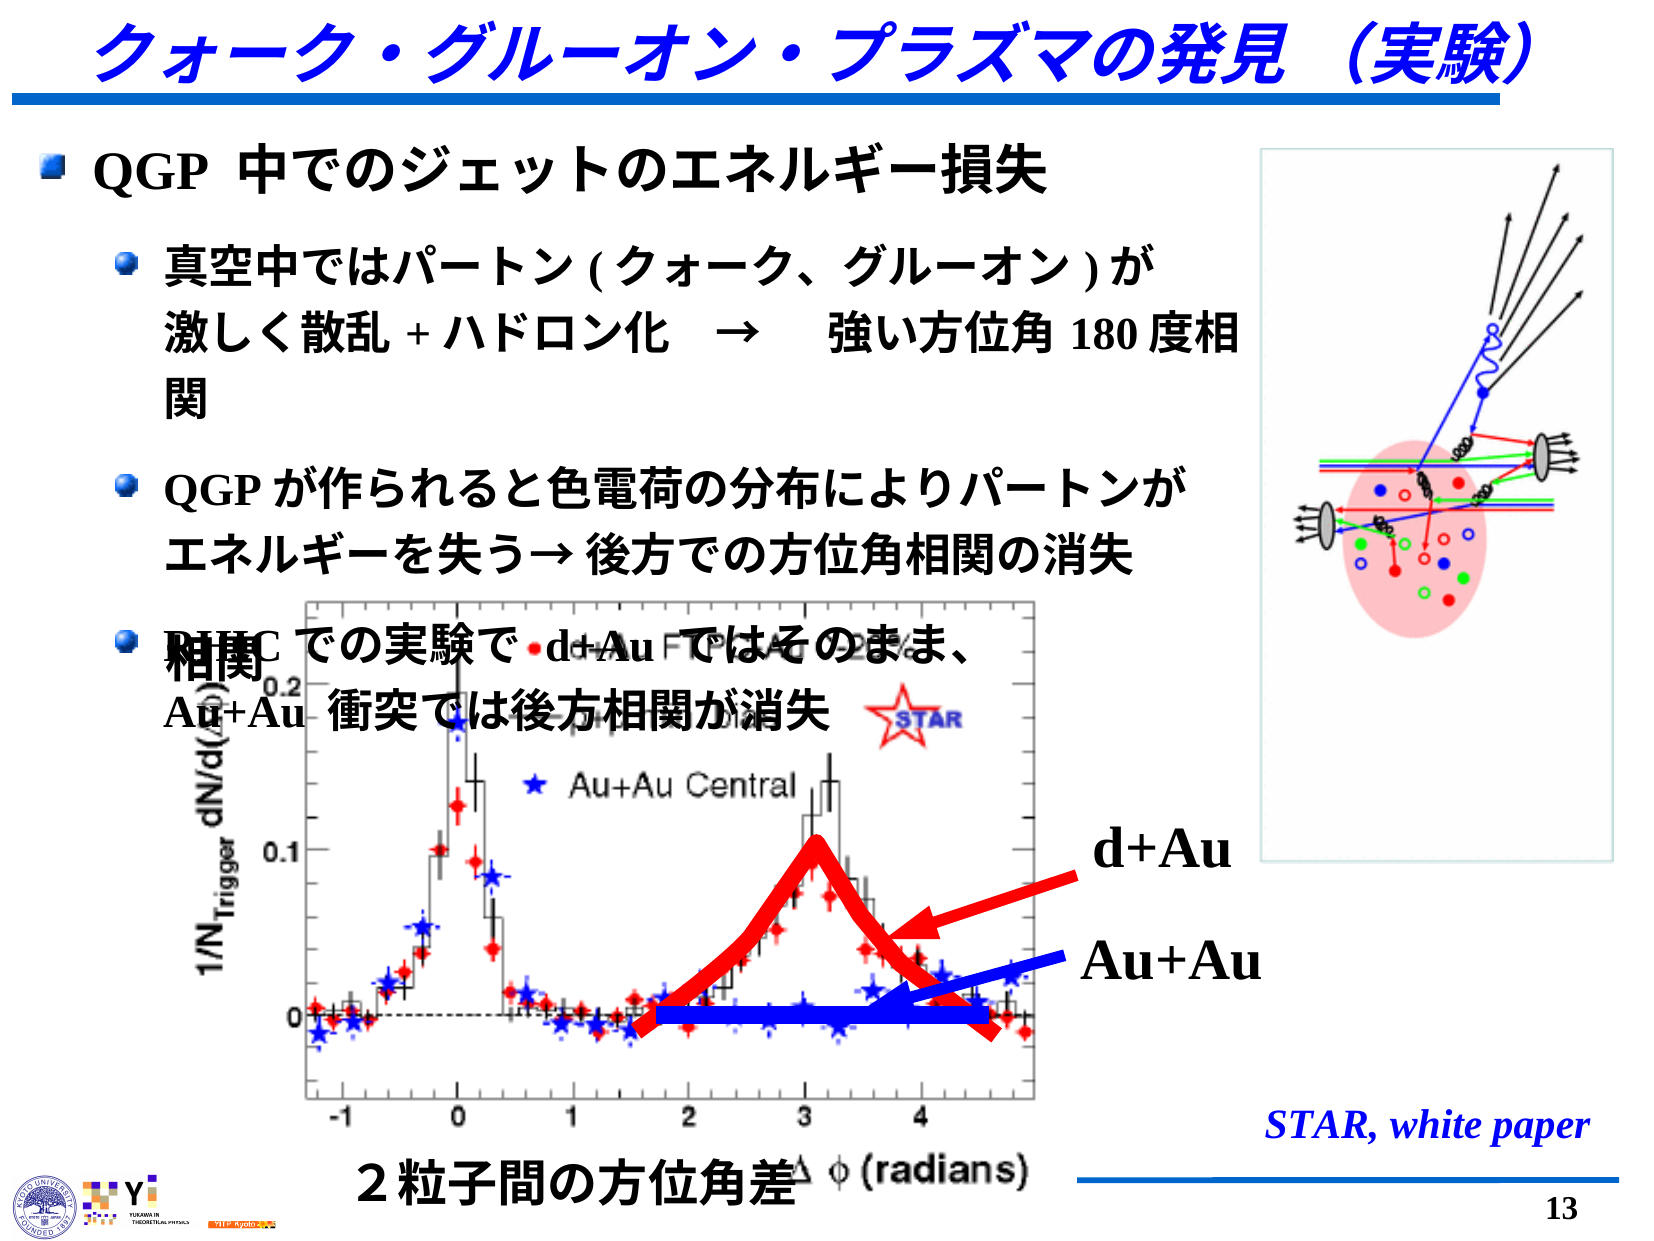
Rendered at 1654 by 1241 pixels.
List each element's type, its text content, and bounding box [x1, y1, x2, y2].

title クォーク・グルーオン・プラズマの発見 （実験） [0, 0, 1654, 99]
text_box d+Au [1092, 814, 1234, 881]
text_box STAR, white paper [1264, 1101, 1591, 1149]
picture [1283, 148, 1614, 864]
list QGP 中でのジェットのエネルギー損失 真空中ではパートン(クォーク、グルーオン)が 激しく散乱+ハドロン化 → 強い方位角180度相関 QGPが作られると色電荷の分布によりパートンが エネルギーを失う→ 後方での方位角相関の消失 RHICでの実験で d+Au ではそのまま、 Au+Au 衝突では後方相関が消失 [21, 126, 1283, 1122]
text_box ２粒子間の方位角差 [347, 1143, 801, 1219]
picture [11, 1122, 1077, 1241]
text_box Au+Au [1080, 927, 1264, 994]
